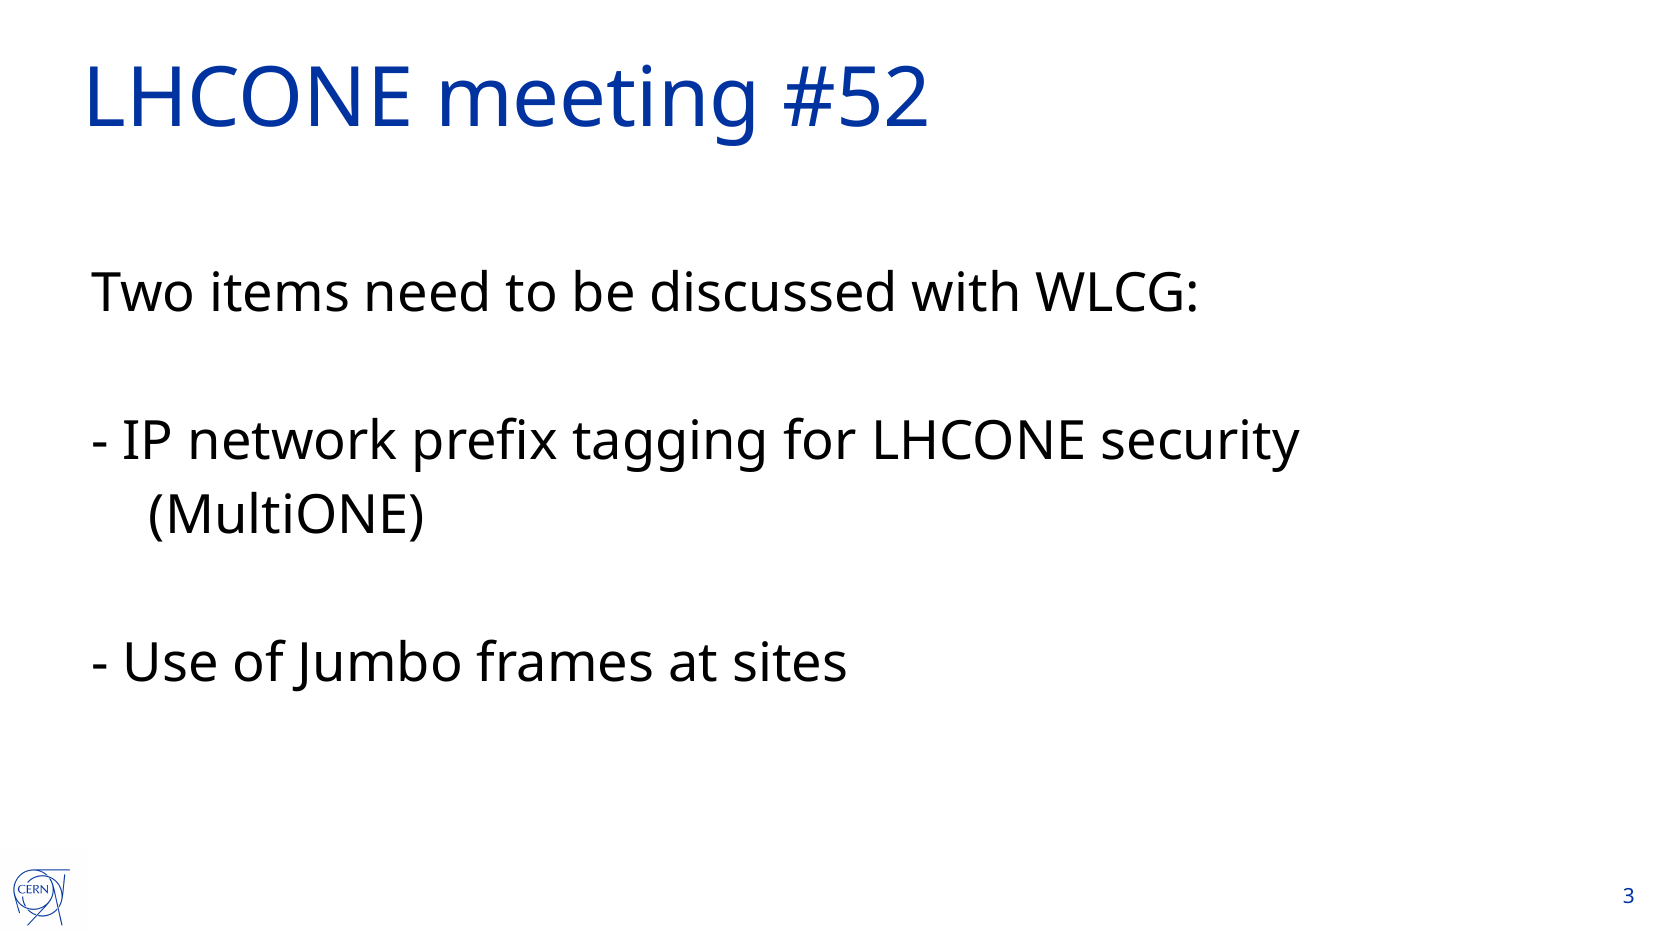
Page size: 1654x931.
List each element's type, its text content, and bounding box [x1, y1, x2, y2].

text_box Two items need to be discussed with WLCG: - IP network prefix tagging for LHCONE security (MultiONE) - Use of Jumbo frames at sites [76, 172, 1601, 931]
title LHCONE meeting #52 [82, 37, 1571, 247]
picture [0, 850, 76, 931]
